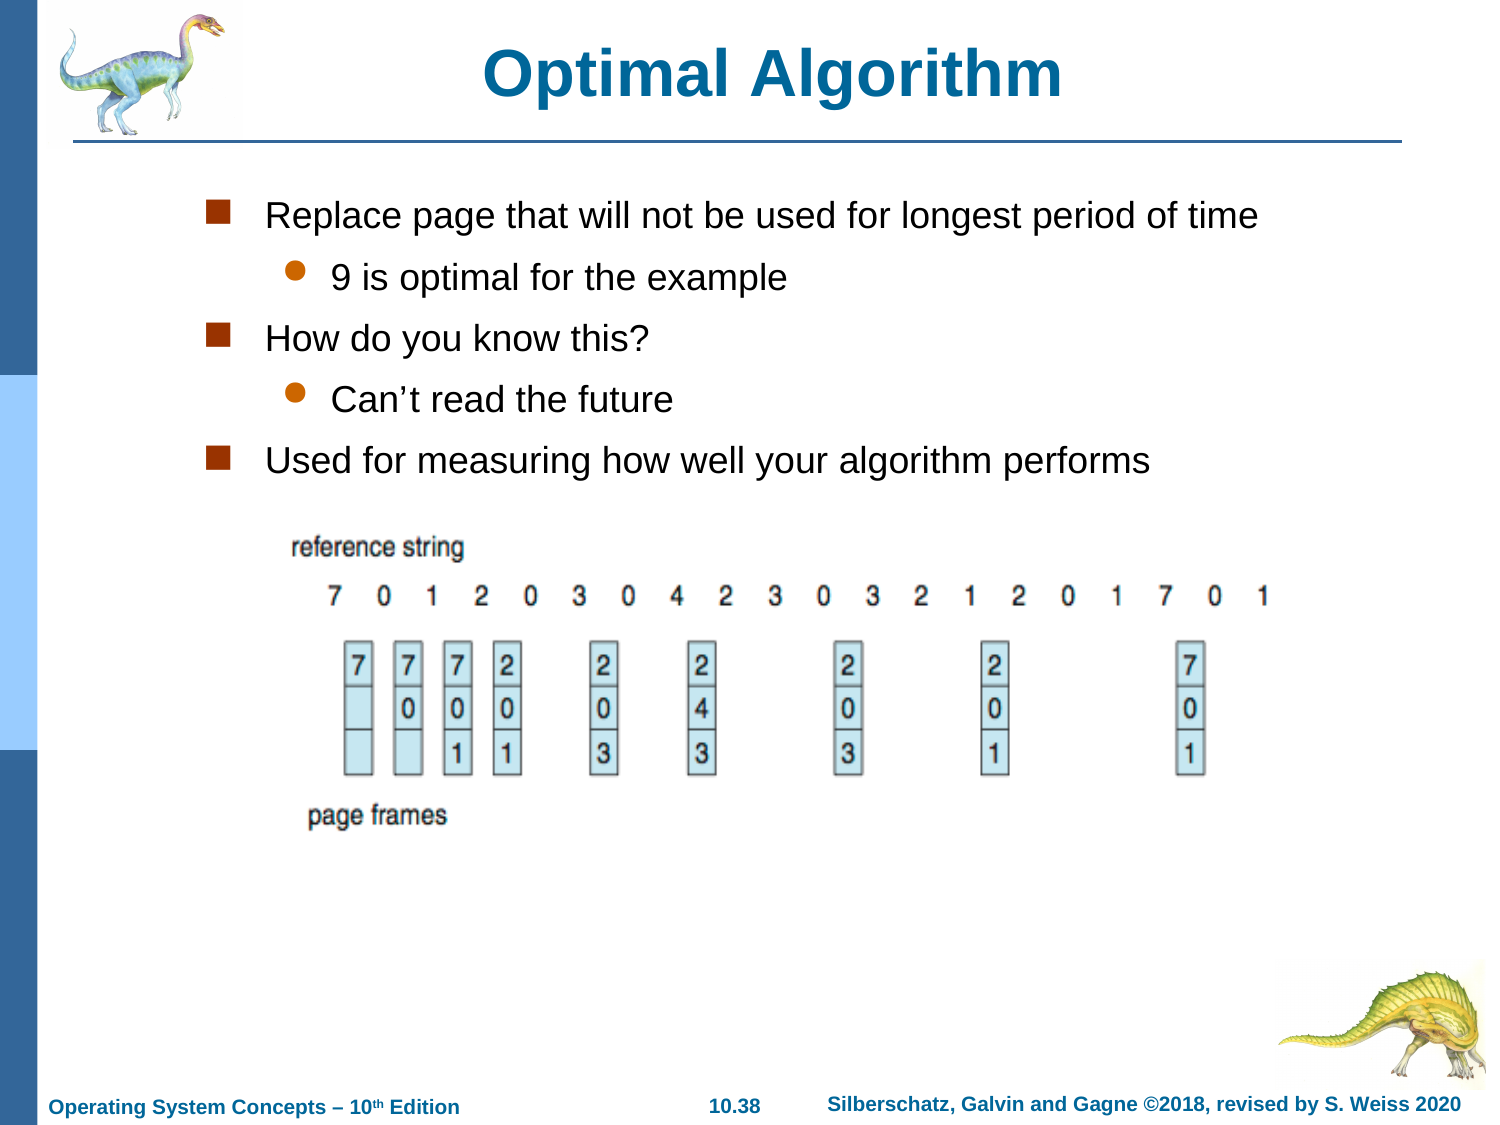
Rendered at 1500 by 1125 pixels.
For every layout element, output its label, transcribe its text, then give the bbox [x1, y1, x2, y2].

picture [1144, 1096, 1152, 1101]
title Optimal Algorithm [122, 22, 1425, 118]
picture [1275, 959, 1486, 1090]
picture [46, 0, 243, 149]
list Replace page that will not be used for longest period of time 9 is optimal for the example How do you know this? Can’t read the future Used for measuring how well your algorithm performs [193, 183, 1374, 521]
picture [264, 518, 1292, 864]
